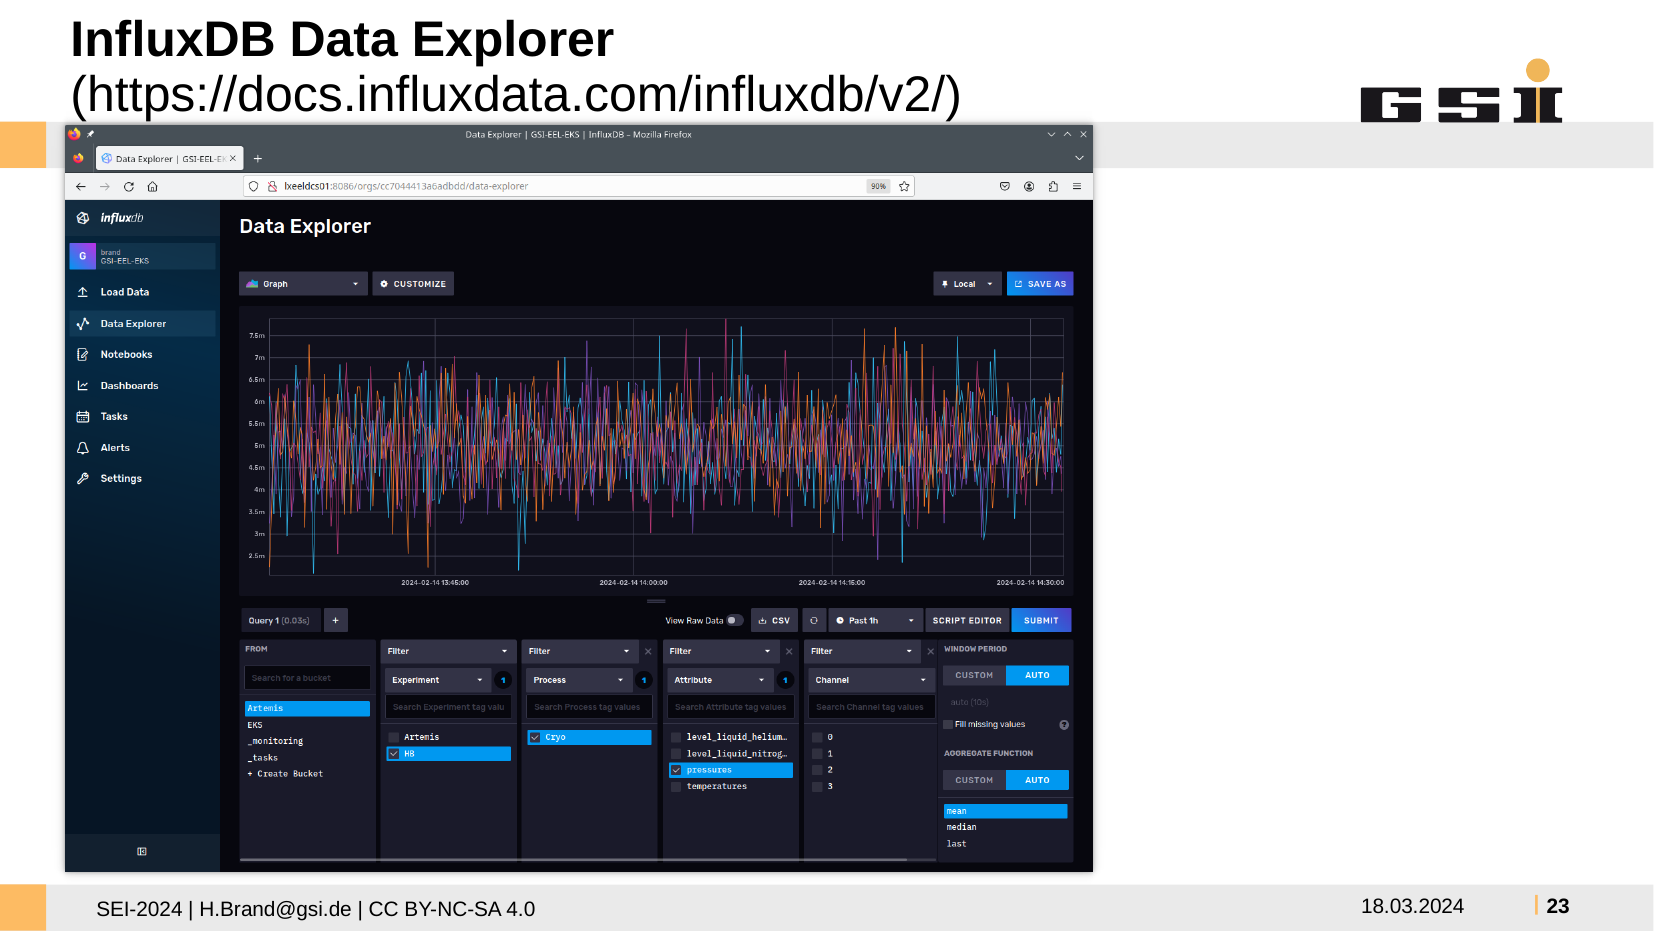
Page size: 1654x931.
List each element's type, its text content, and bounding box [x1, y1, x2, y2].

picture [51, 111, 1106, 885]
title InfluxDB Data Explorer (https://docs.influxdata.com/influxdb/v2/) [70, 10, 1081, 111]
picture [1359, 56, 1564, 125]
